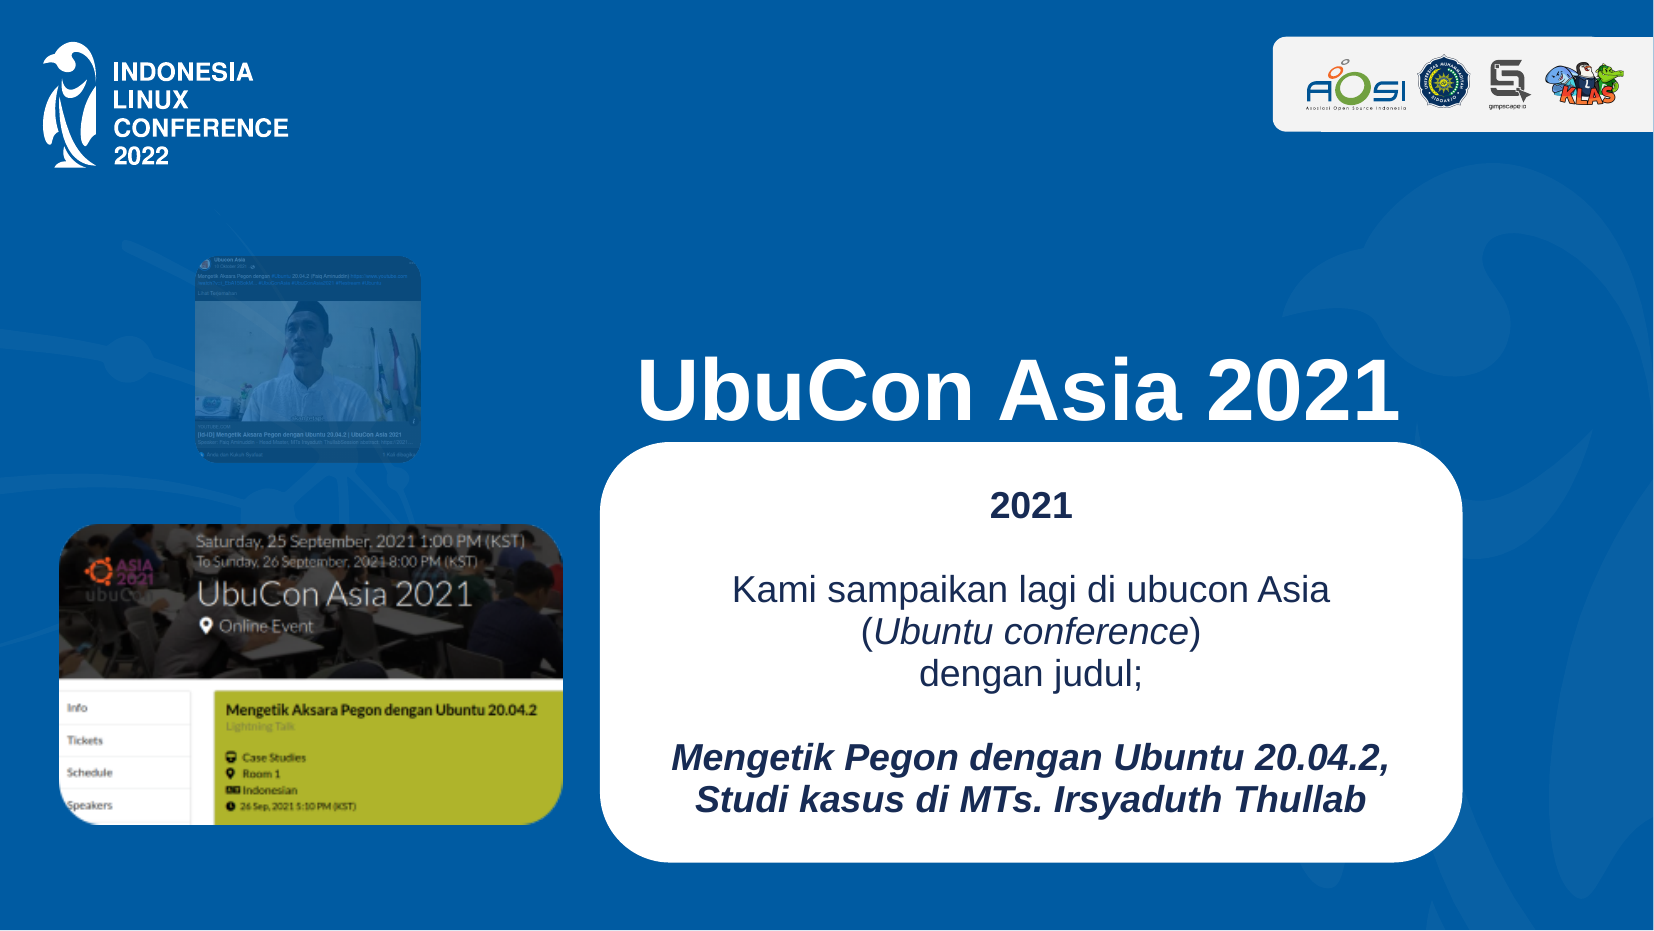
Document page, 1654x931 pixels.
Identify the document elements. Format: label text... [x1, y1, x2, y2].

text_box 2021 Kami sampaikan lagi di ubucon Asia (Ubuntu conference) dengan judul; Mengetik Pegon dengan Ubuntu 20.04.2, Studi kasus di MTs. Irsyaduth Thullab [599, 450, 1463, 863]
picture [59, 524, 563, 826]
picture [195, 256, 421, 463]
picture [1545, 62, 1624, 105]
title UbuCon Asia 2021 [636, 341, 1613, 464]
picture [1417, 54, 1471, 108]
